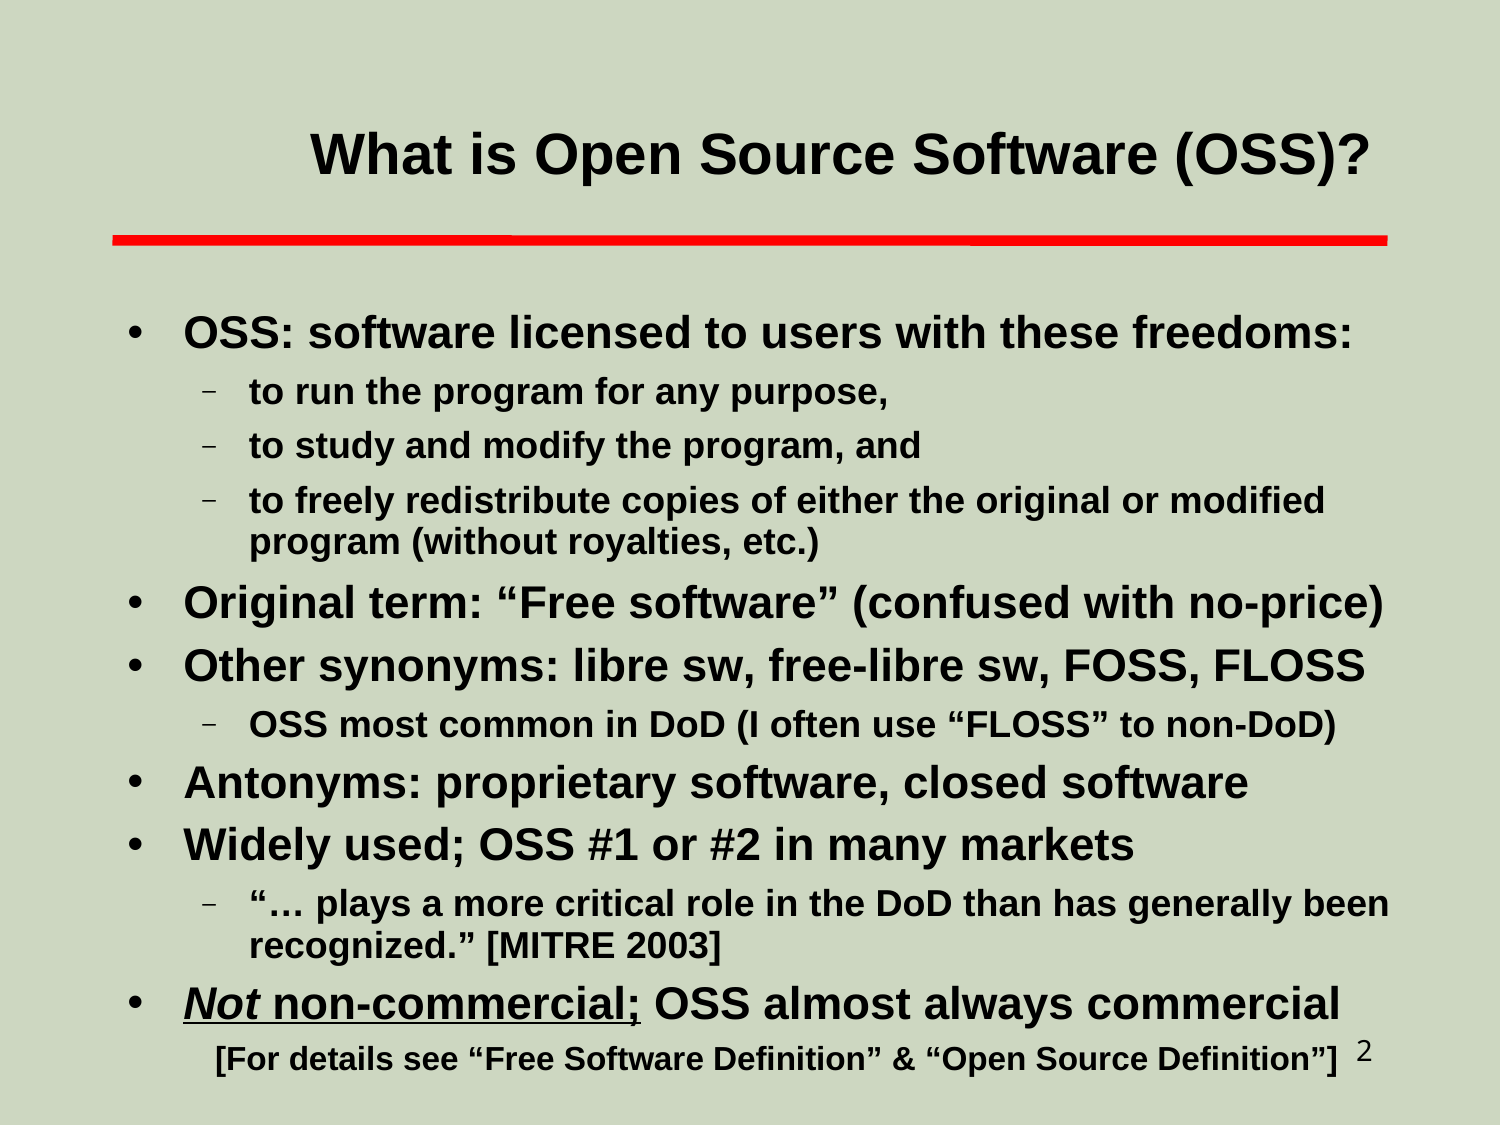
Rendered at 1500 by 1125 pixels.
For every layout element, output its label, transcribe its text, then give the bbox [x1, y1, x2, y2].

title What is Open Source Software (OSS)? [216, 85, 1388, 224]
list OSS: software licensed to users with these freedoms: to run the program for any purpose, to study and modify the program, and to freely redistribute copies of either the original or modified program (without royalties, etc.) Original term: “Free software” (confused with no-price) Other synonyms: libre sw, free-libre sw, FOSS, FLOSS OSS most common in DoD (I often use “FLOSS” to non-DoD) Antonyms: proprietary software, closed software Widely used; OSS #1 or #2 in many markets “… plays a more critical role in the DoD than has generally been recognized.” [MITRE 2003] Not non-commercial; OSS almost always commercial [For details see “Free Software Definition” & “Open Source Definition”] [112, 299, 1443, 1089]
